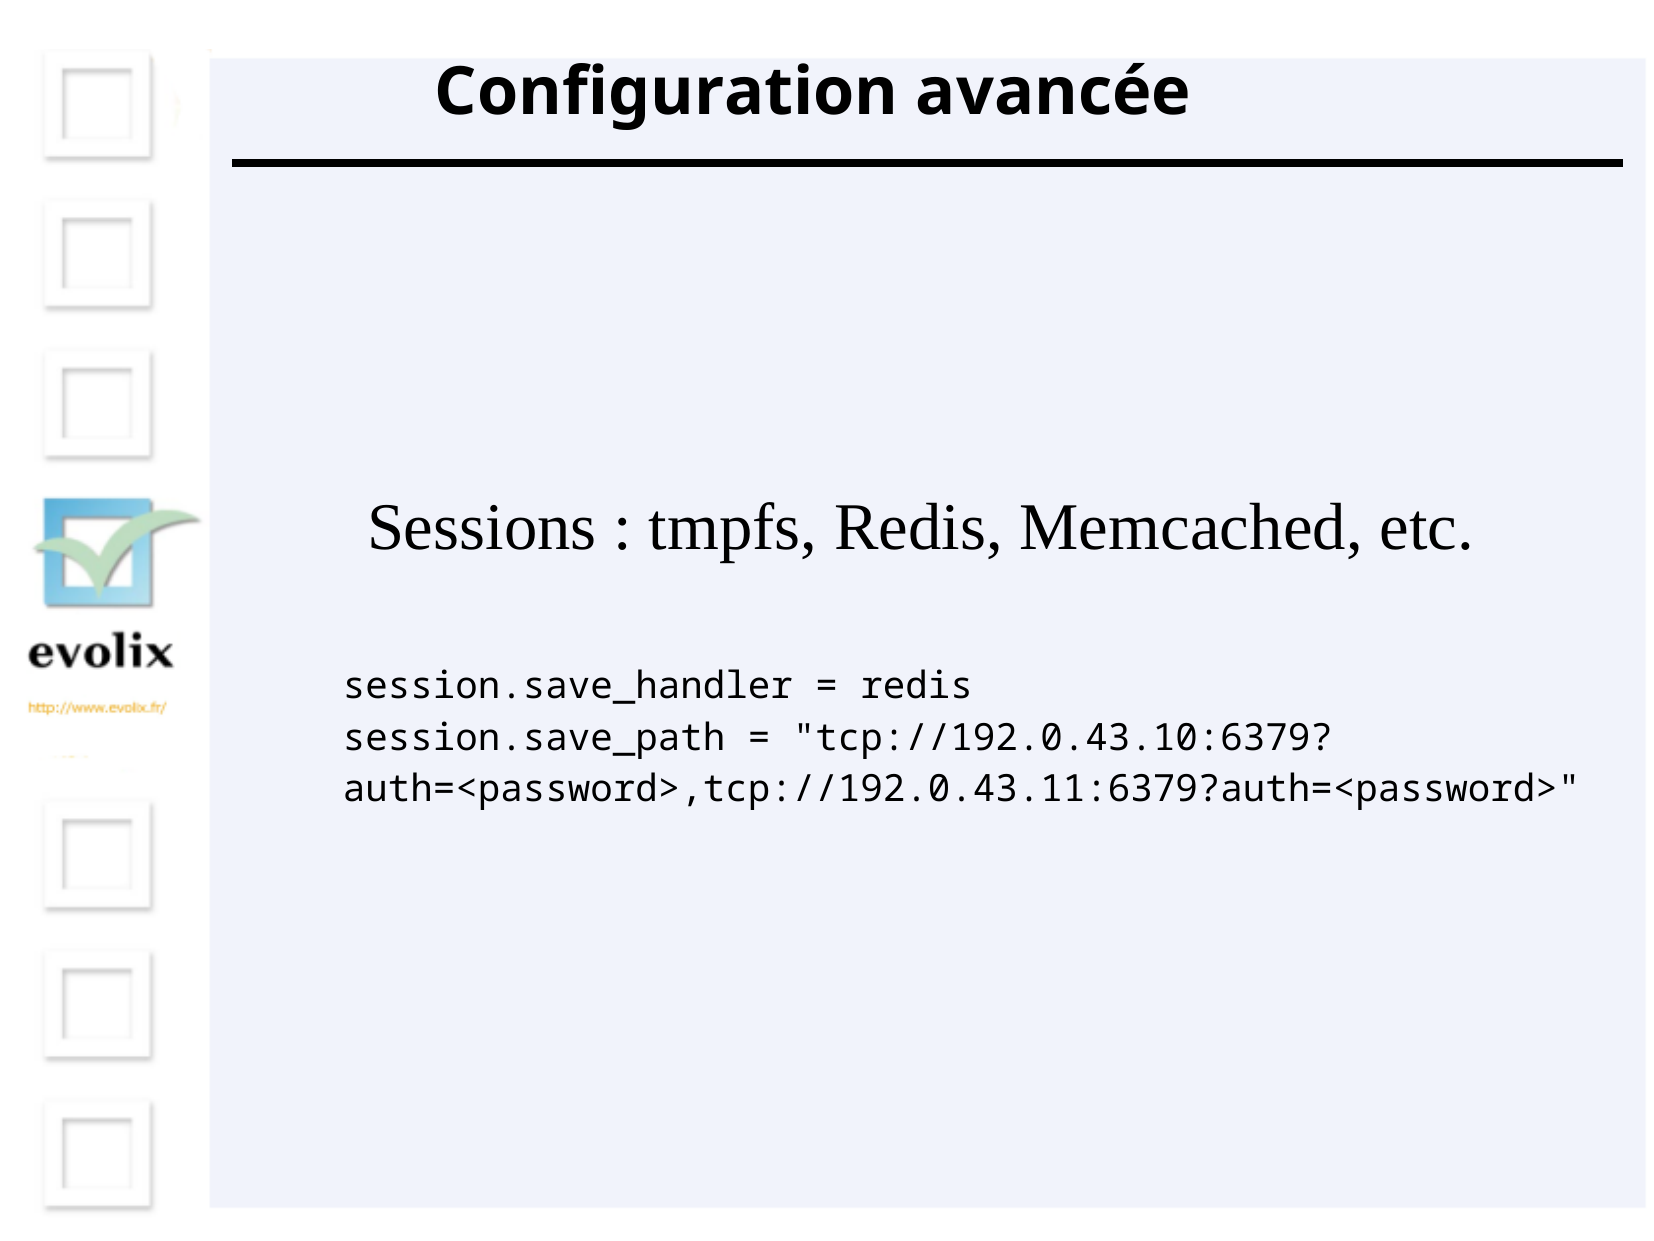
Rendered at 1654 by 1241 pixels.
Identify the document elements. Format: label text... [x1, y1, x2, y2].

picture [0, 49, 1654, 1218]
title Configuration avancée [22, 27, 1604, 151]
text_box session.save_handler = redis session.save_path = "tcp://192.0.43.10:6379?auth=<password>,tcp://192.0.43.11:6379?auth=<password>" [342, 658, 1581, 834]
subtitle Sessions : tmpfs, Redis, Memcached, etc. [189, 213, 1654, 1062]
